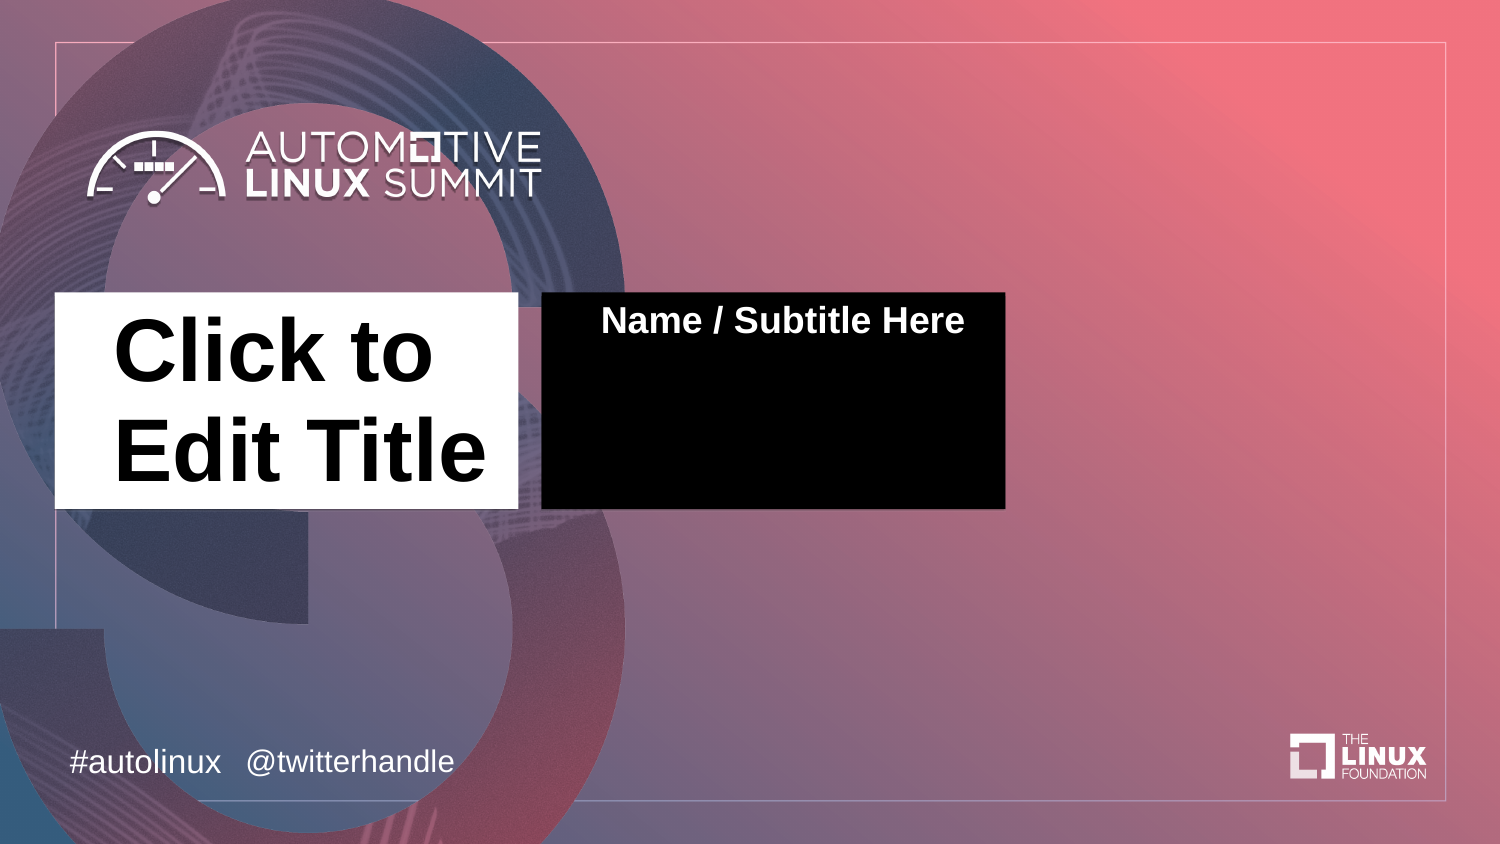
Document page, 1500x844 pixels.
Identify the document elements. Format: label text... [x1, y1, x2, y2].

text_box #autolinux [54, 733, 230, 791]
list Name / Subtitle Here [54, 523, 552, 590]
list Click to Edit Title [54, 292, 541, 509]
text_box @twitterhandle [230, 733, 487, 791]
